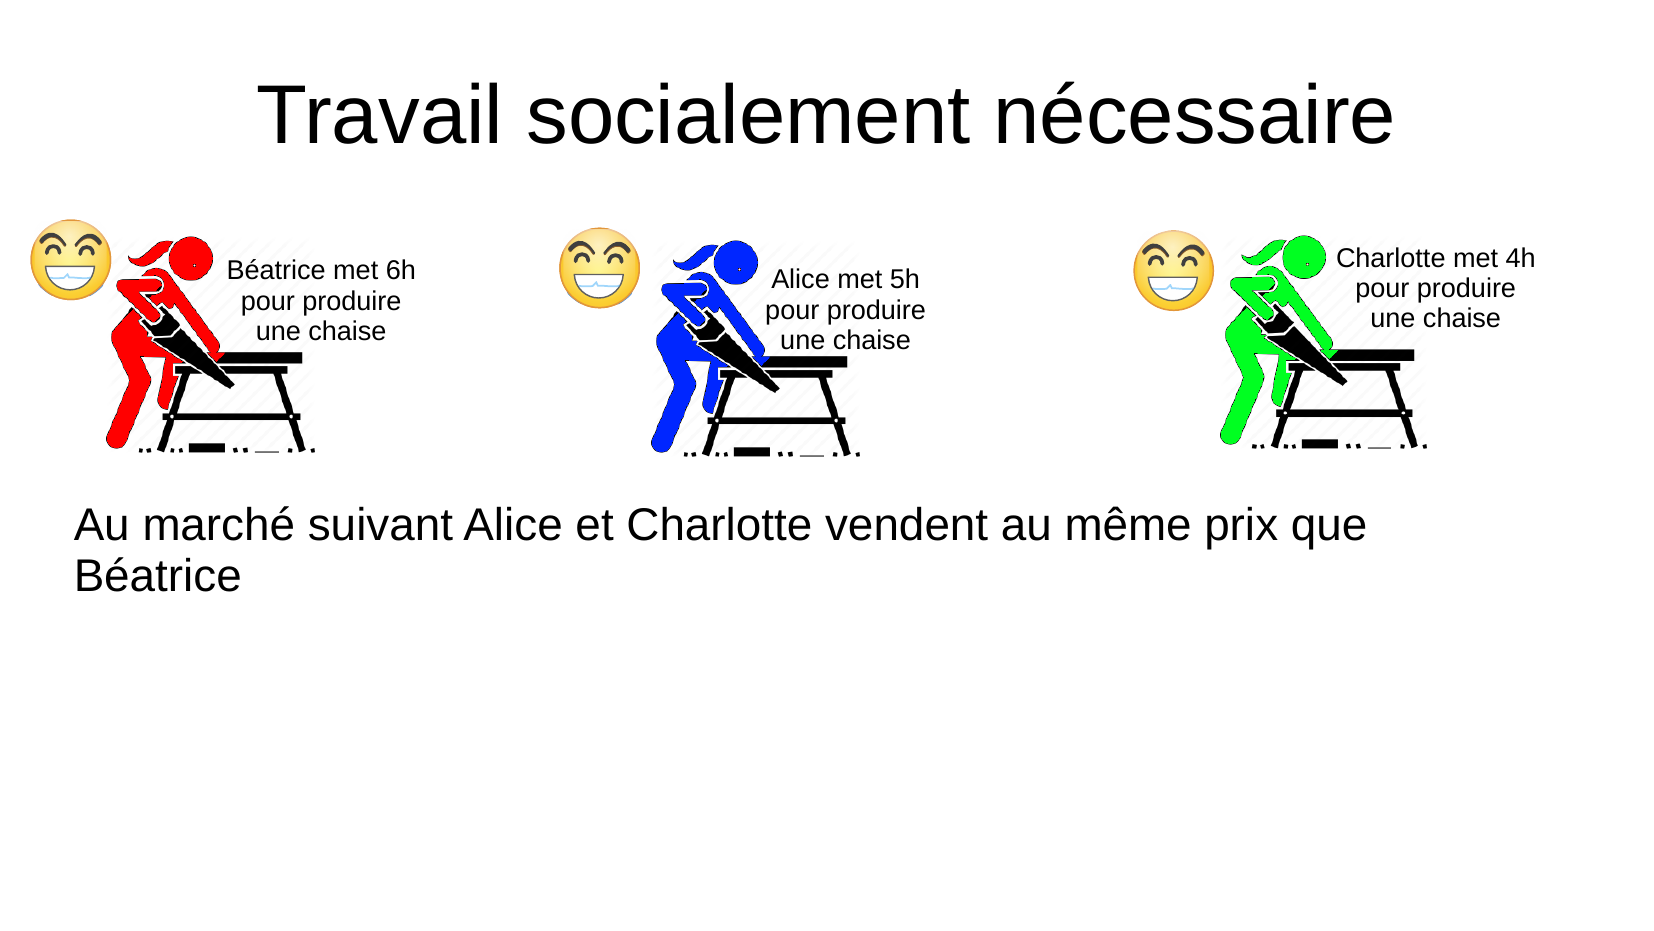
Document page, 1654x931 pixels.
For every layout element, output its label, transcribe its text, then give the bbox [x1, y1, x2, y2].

title Travail socialement nécessaire [82, 37, 1571, 193]
text_box Béatrice met 6h pour produire une chaise [205, 248, 438, 384]
text_box Alice met 5h pour produire une chaise [741, 256, 950, 363]
picture [1126, 223, 1427, 449]
picture [23, 212, 315, 453]
text_box Charlotte met 4h pour produire une chaise [1319, 235, 1552, 372]
picture [651, 240, 860, 457]
picture [552, 220, 647, 316]
text_box Au marché suivant Alice et Charlotte vendent au même prix que Béatrice [59, 491, 1524, 609]
